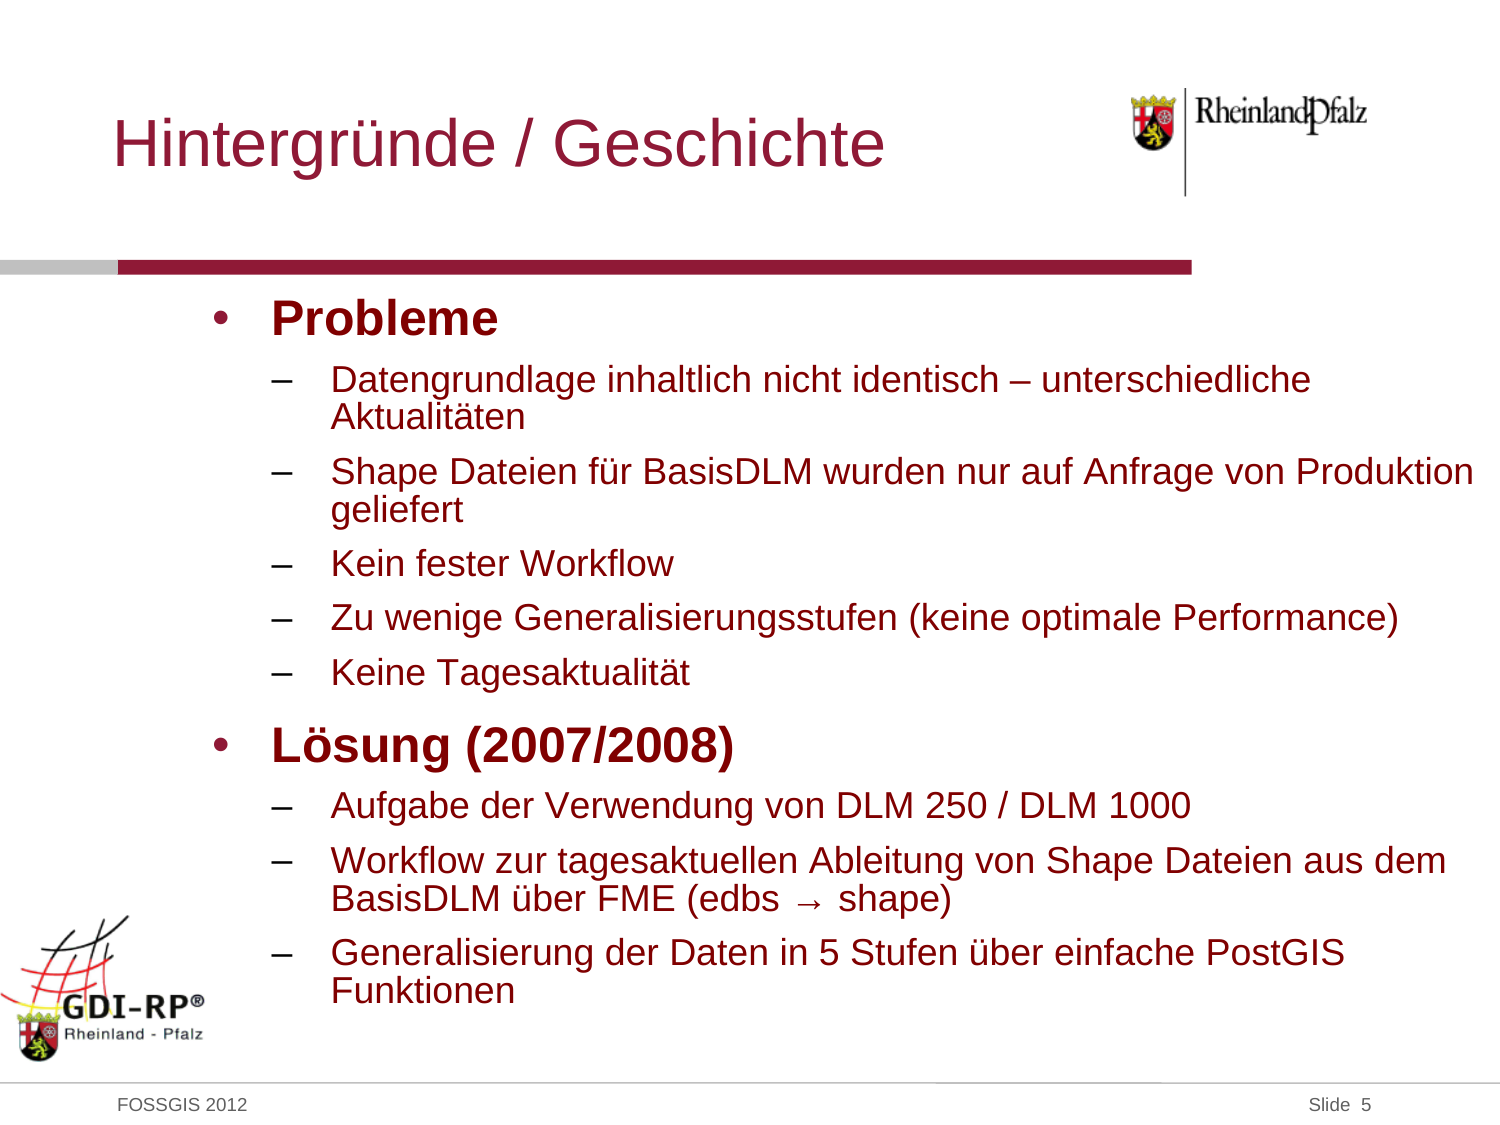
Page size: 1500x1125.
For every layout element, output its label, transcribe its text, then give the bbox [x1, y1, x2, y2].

picture [1131, 88, 1447, 198]
list Probleme Datengrundlage inhaltlich nicht identisch – unterschiedliche Aktualitäten Shape Dateien für BasisDLM wurden nur auf Anfrage von Produktion geliefert Kein fester Workflow Zu wenige Generalisierungsstufen (keine optimale Performance) Keine Tagesaktualität Lösung (2007/2008) Aufgabe der Verwendung von DLM 250 / DLM 1000 Workflow zur tagesaktuellen Ableitung von Shape Dateien aus dem BasisDLM über FME (edbs → shape) Generalisierung der Daten in 5 Stufen über einfache PostGIS Funktionen [212, 295, 1477, 1125]
picture [0, 915, 207, 1063]
title Hintergründe / Geschichte [112, 63, 1071, 224]
